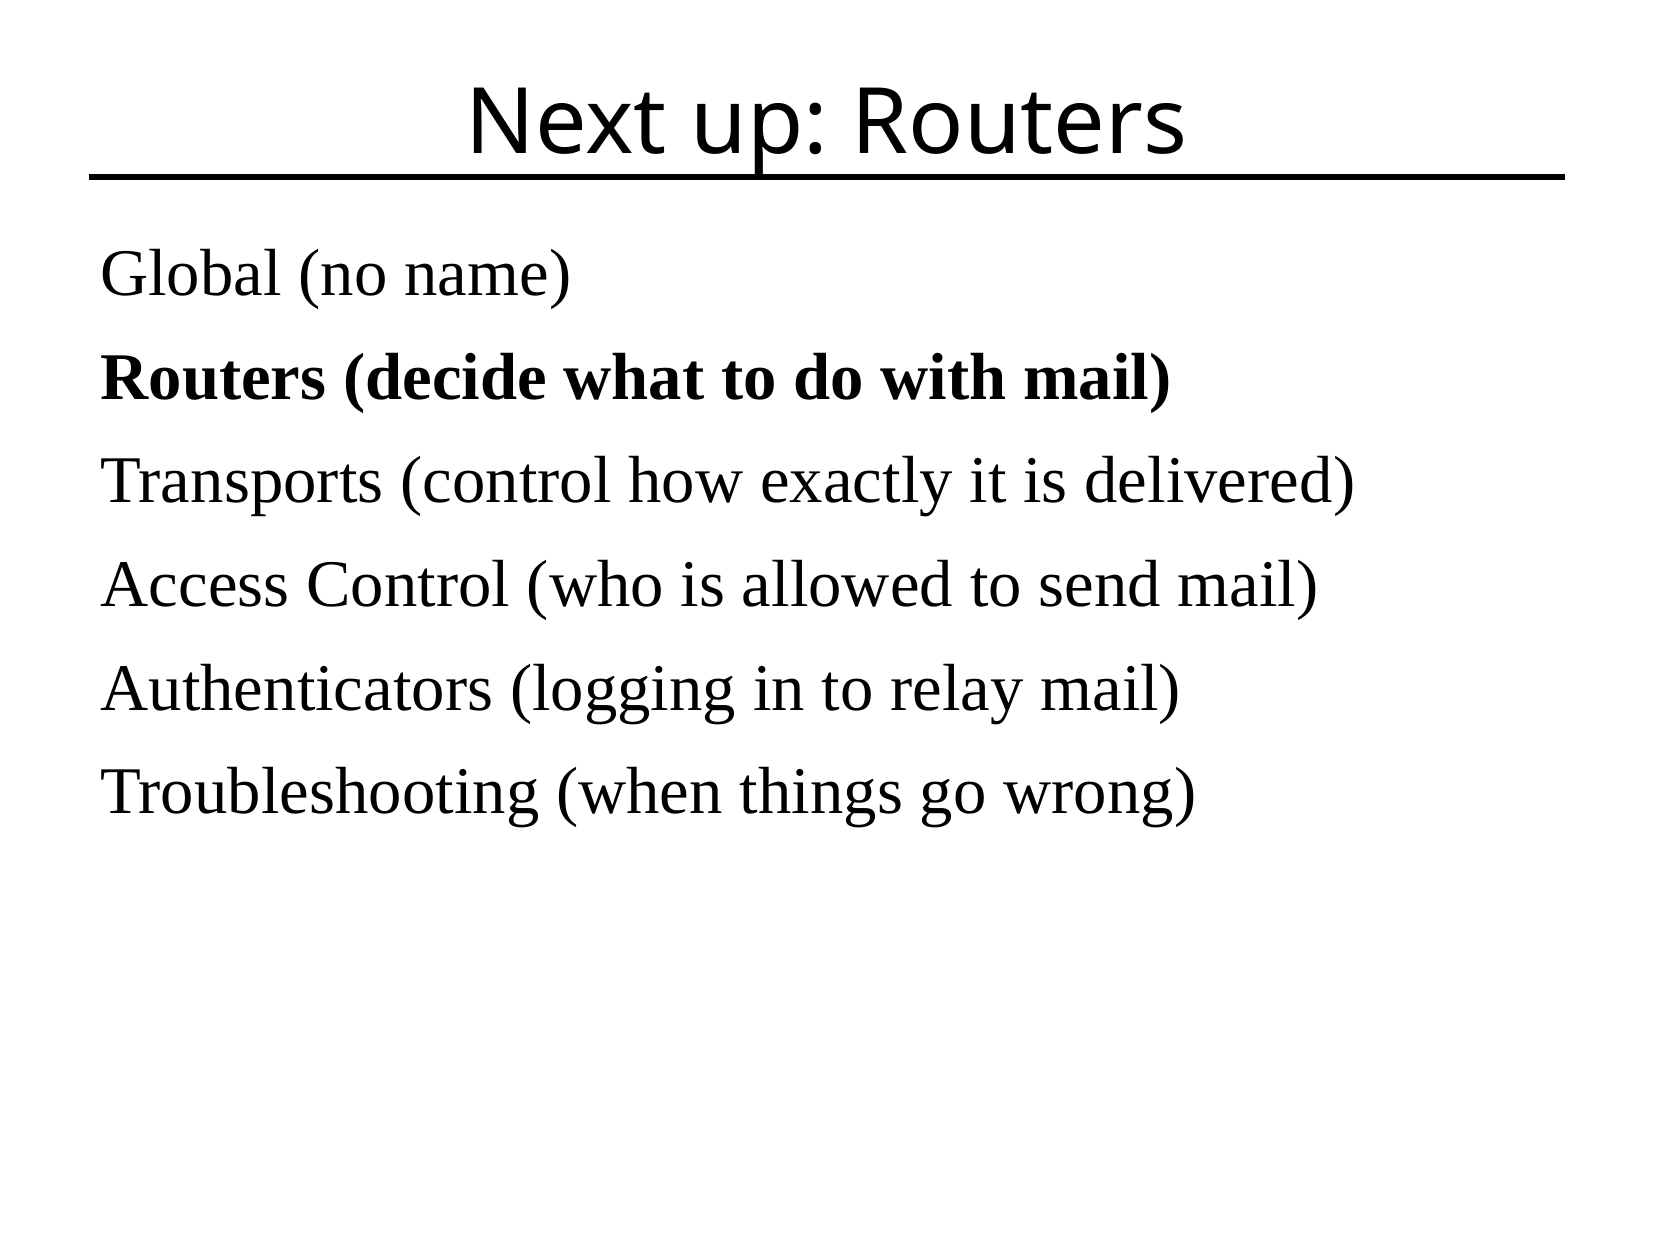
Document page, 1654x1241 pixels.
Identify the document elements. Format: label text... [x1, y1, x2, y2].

list Global (no name) Routers (decide what to do with mail) Transports (control how exactly it is delivered) Access Control (who is allowed to send mail) Authenticators (logging in to relay mail) Troubleshooting (when things go wrong) [82, 236, 1571, 1123]
title Next up: Routers [82, 29, 1571, 207]
